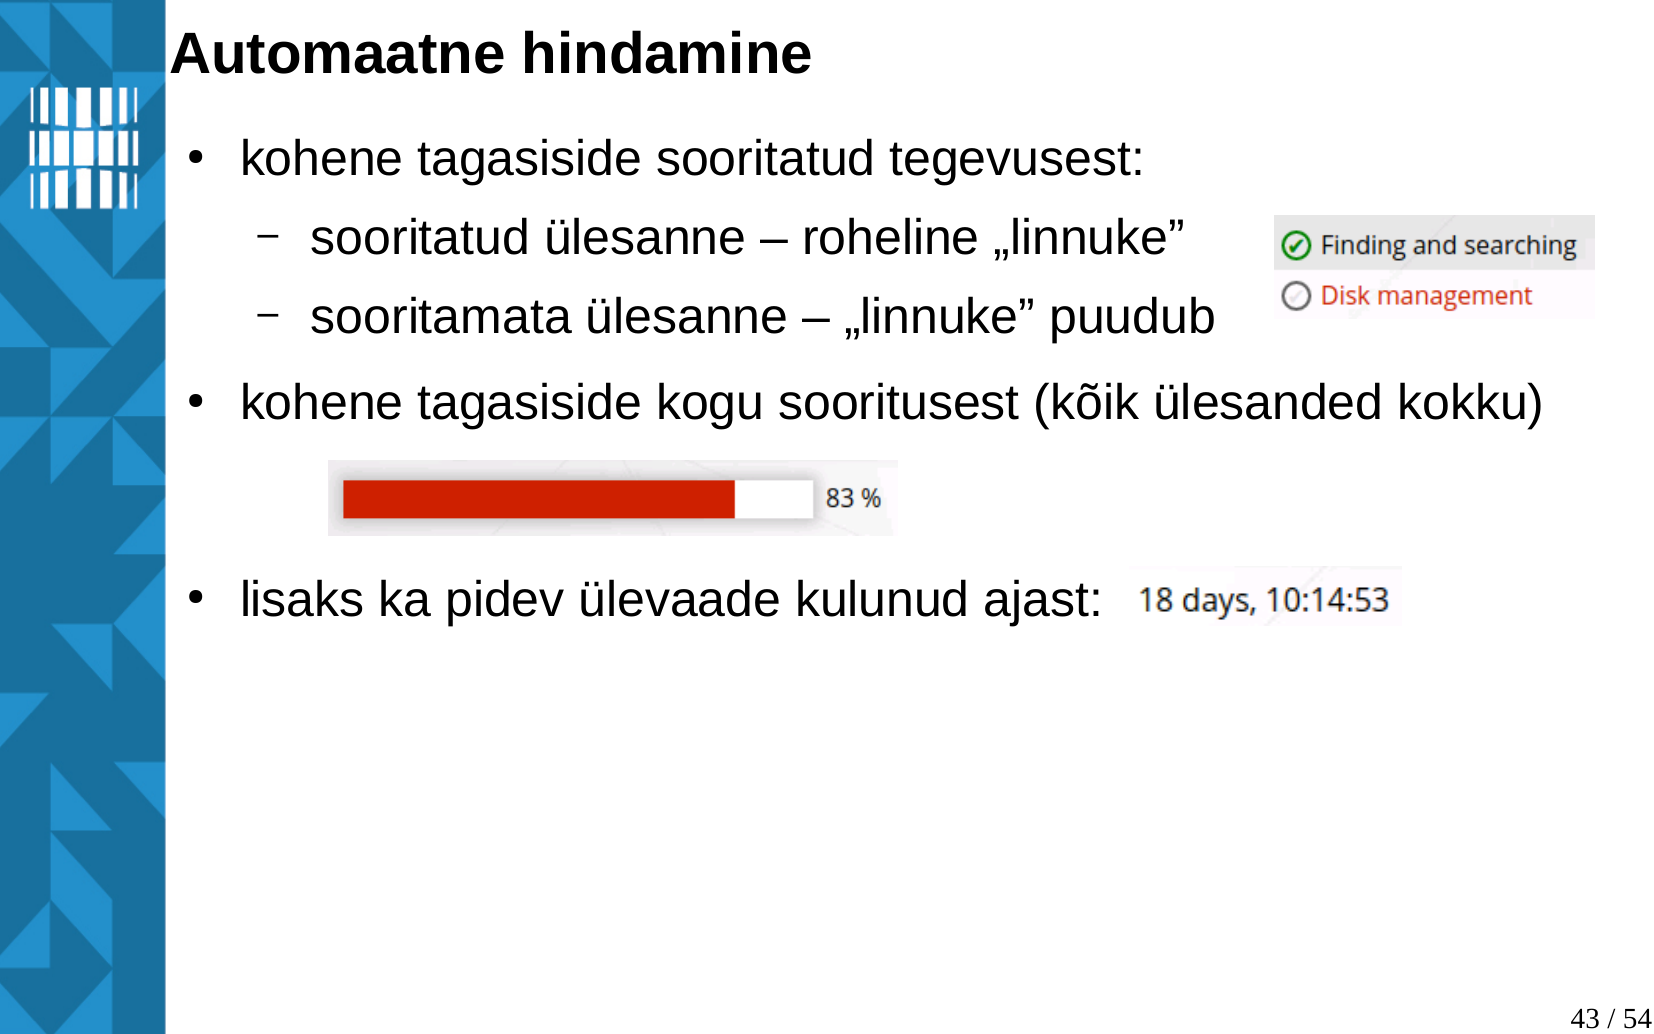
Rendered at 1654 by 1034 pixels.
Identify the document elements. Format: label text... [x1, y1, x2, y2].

picture [328, 460, 898, 536]
list kohene tagasiside sooritatud tegevusest: sooritatud ülesanne – roheline „linnuke” sooritamata ülesanne – „linnuke” puudub kohene tagasiside kogu sooritusest (kõik ülesanded kokku) lisaks ka pidev ülevaade kulunud ajast: [169, 129, 1630, 997]
picture [1274, 215, 1595, 319]
picture [1129, 566, 1402, 626]
title Automaatne hindamine [169, 11, 1571, 95]
